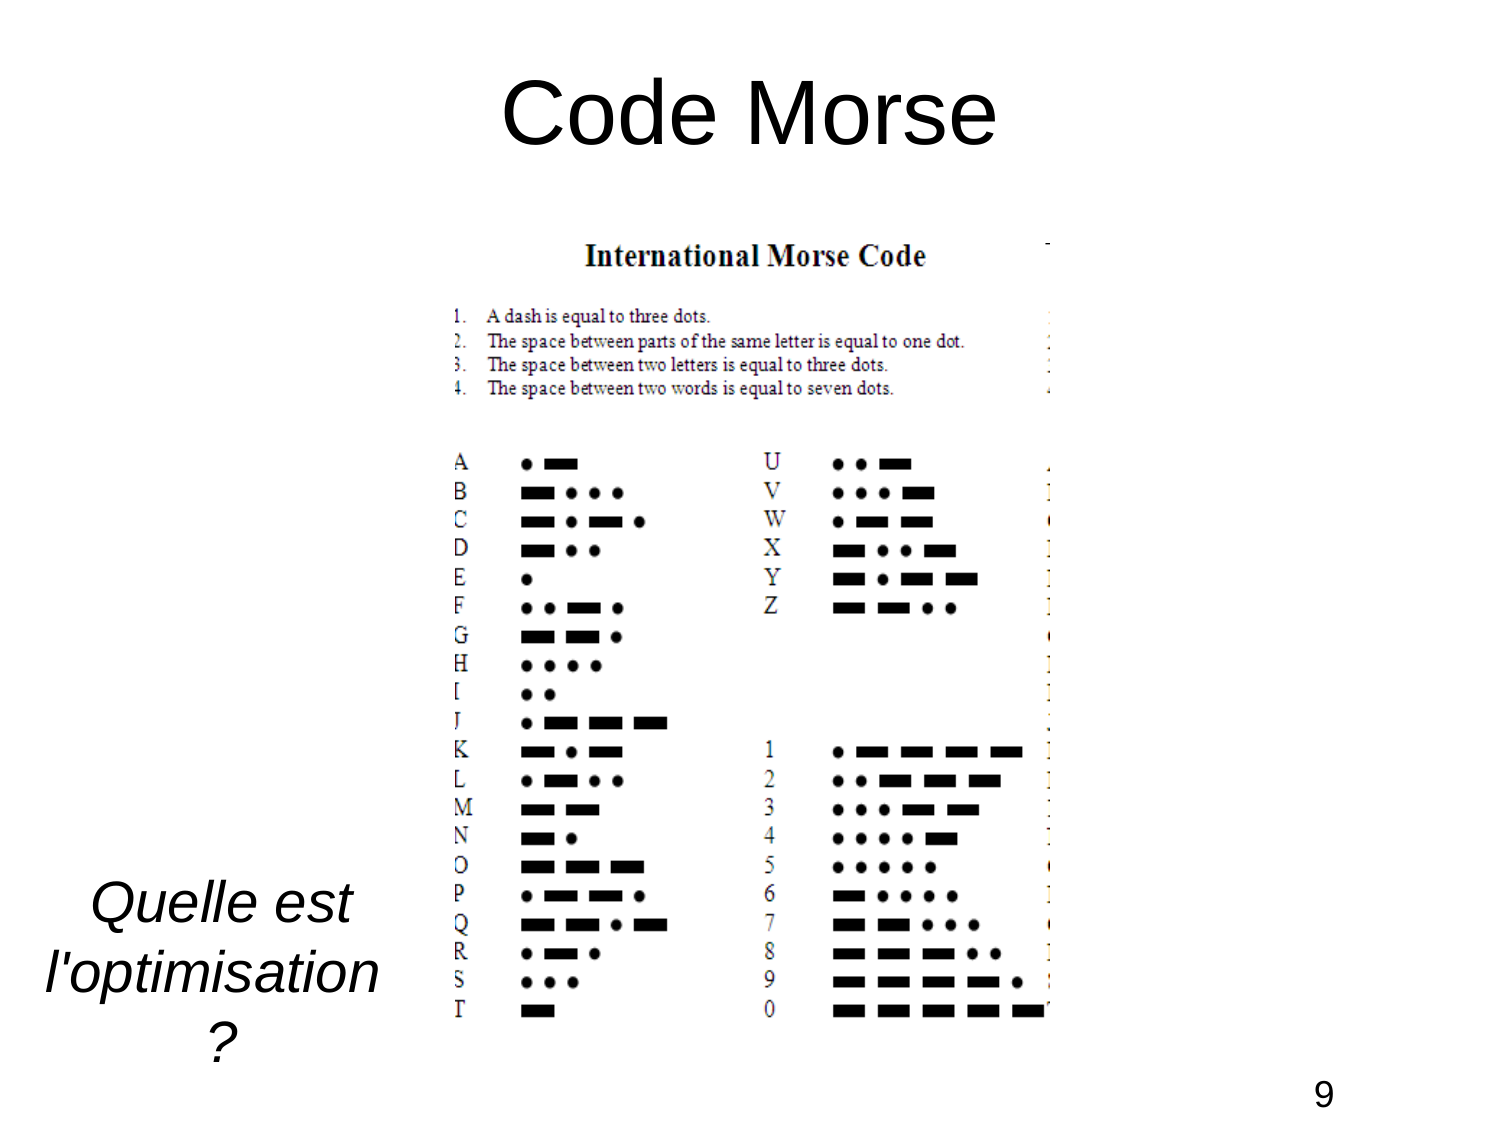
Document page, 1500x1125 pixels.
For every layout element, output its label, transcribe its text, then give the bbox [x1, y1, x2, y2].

picture [455, 243, 1050, 1019]
title Code Morse [75, 45, 1425, 233]
title Quelle est l'optimisation ? [29, 856, 414, 1093]
